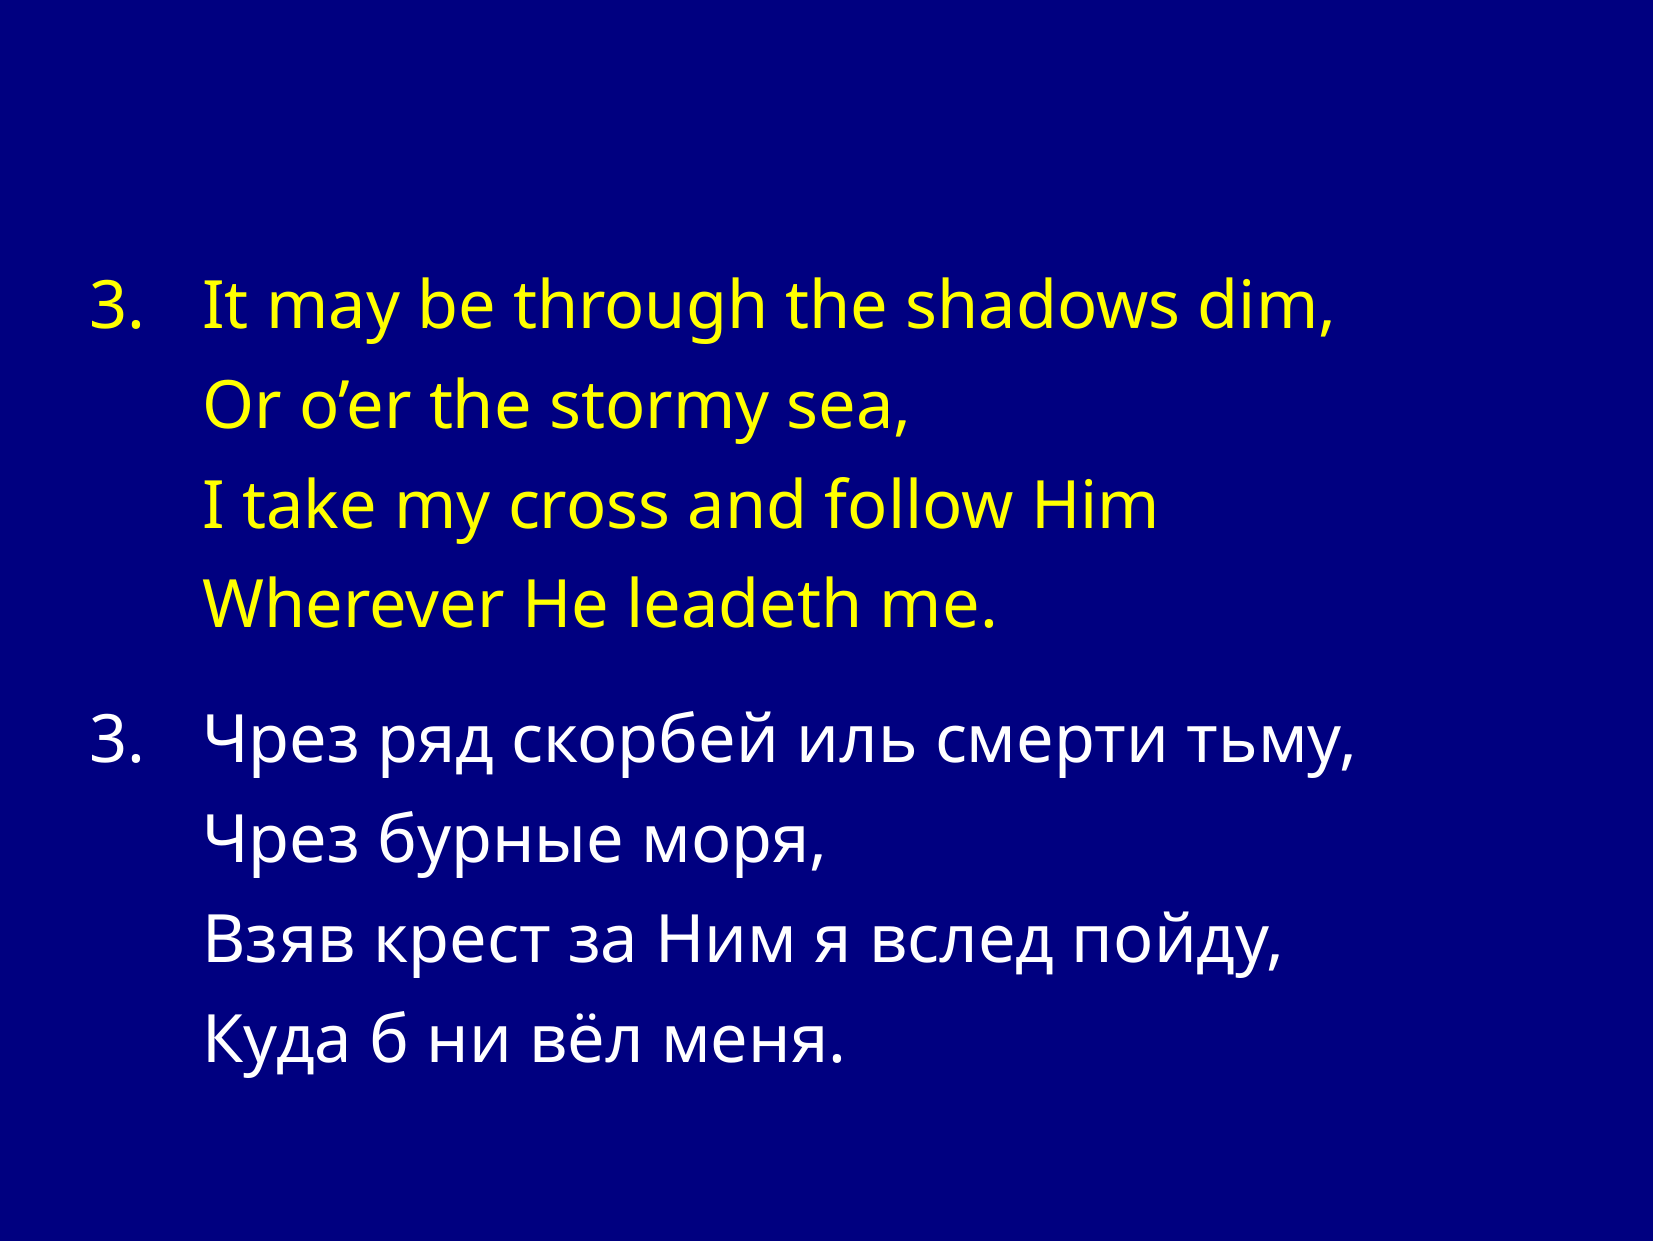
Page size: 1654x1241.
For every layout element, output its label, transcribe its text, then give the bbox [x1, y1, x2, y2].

text_box 3. Чрез ряд скорбей иль смерти тьму, Чрез бурные моря, Взяв крест за Ним я вслед пойду, Куда б ни вёл меня. [75, 675, 1576, 1163]
text_box 3. It may be through the shadows dim, Or o’er the stormy sea, I take my cross and follow Him Wherever He leadeth me. [75, 150, 1576, 638]
